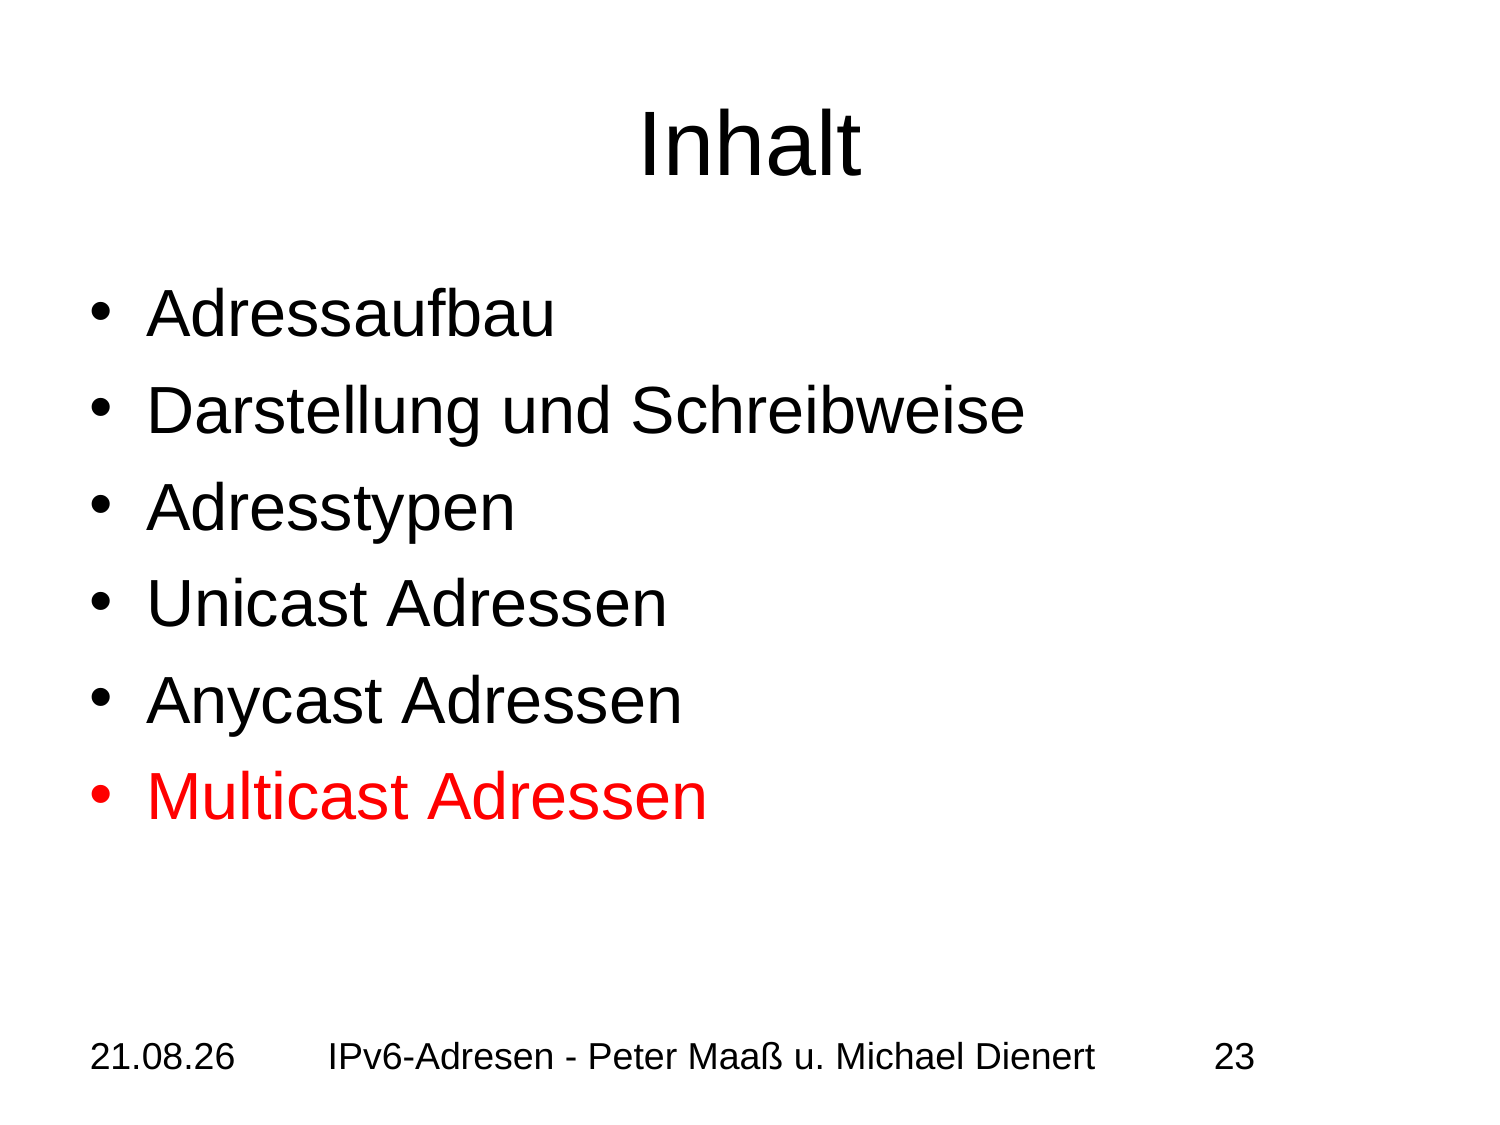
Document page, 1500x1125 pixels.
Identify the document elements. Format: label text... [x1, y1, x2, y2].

list Adressaufbau Darstellung und Schreibweise Adresstypen Unicast Adressen Anycast Adressen Multicast Adressen [75, 262, 1426, 1006]
title Inhalt [75, 45, 1426, 233]
